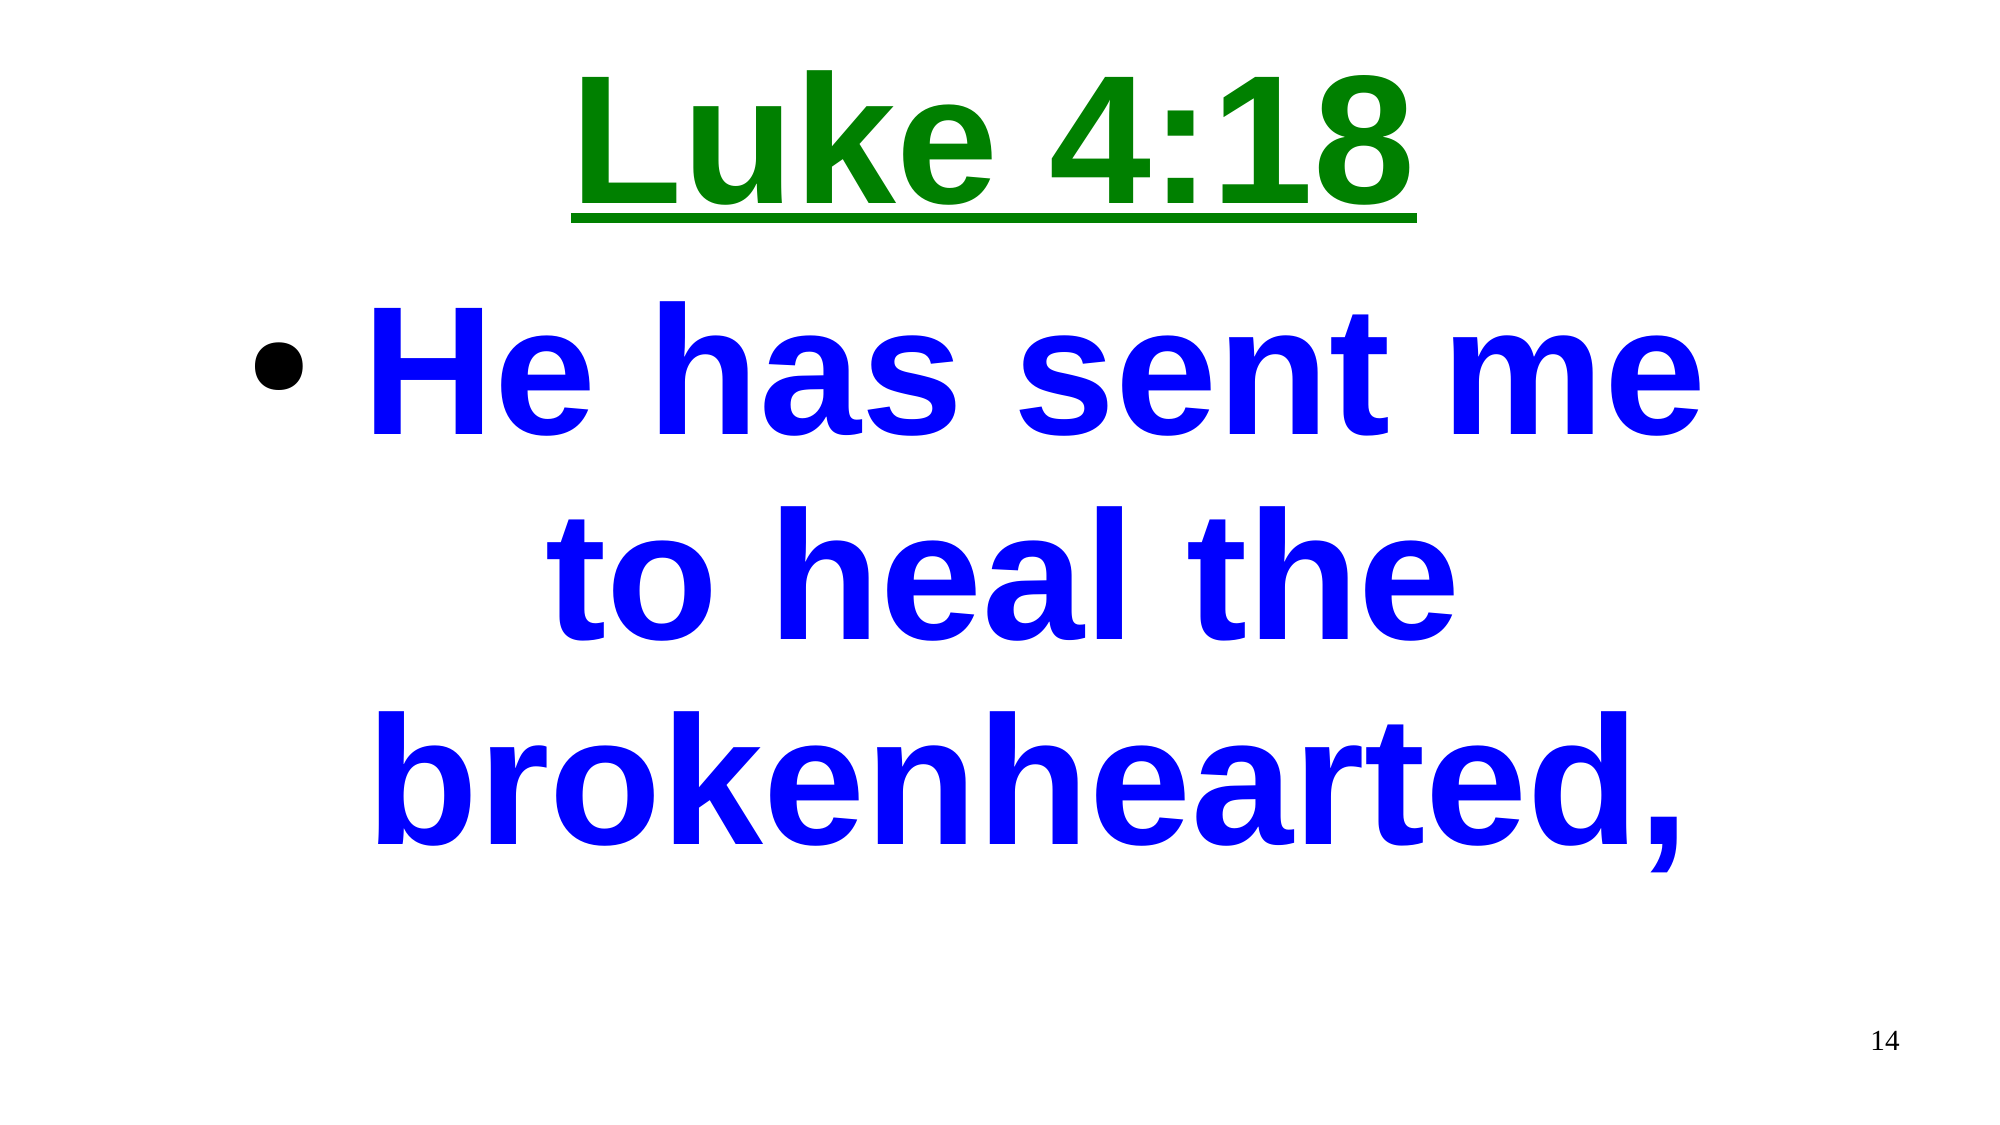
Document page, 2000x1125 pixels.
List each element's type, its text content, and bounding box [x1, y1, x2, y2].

list Luke 4:18 He has sent me to heal the brokenhearted, [37, 37, 1951, 1088]
